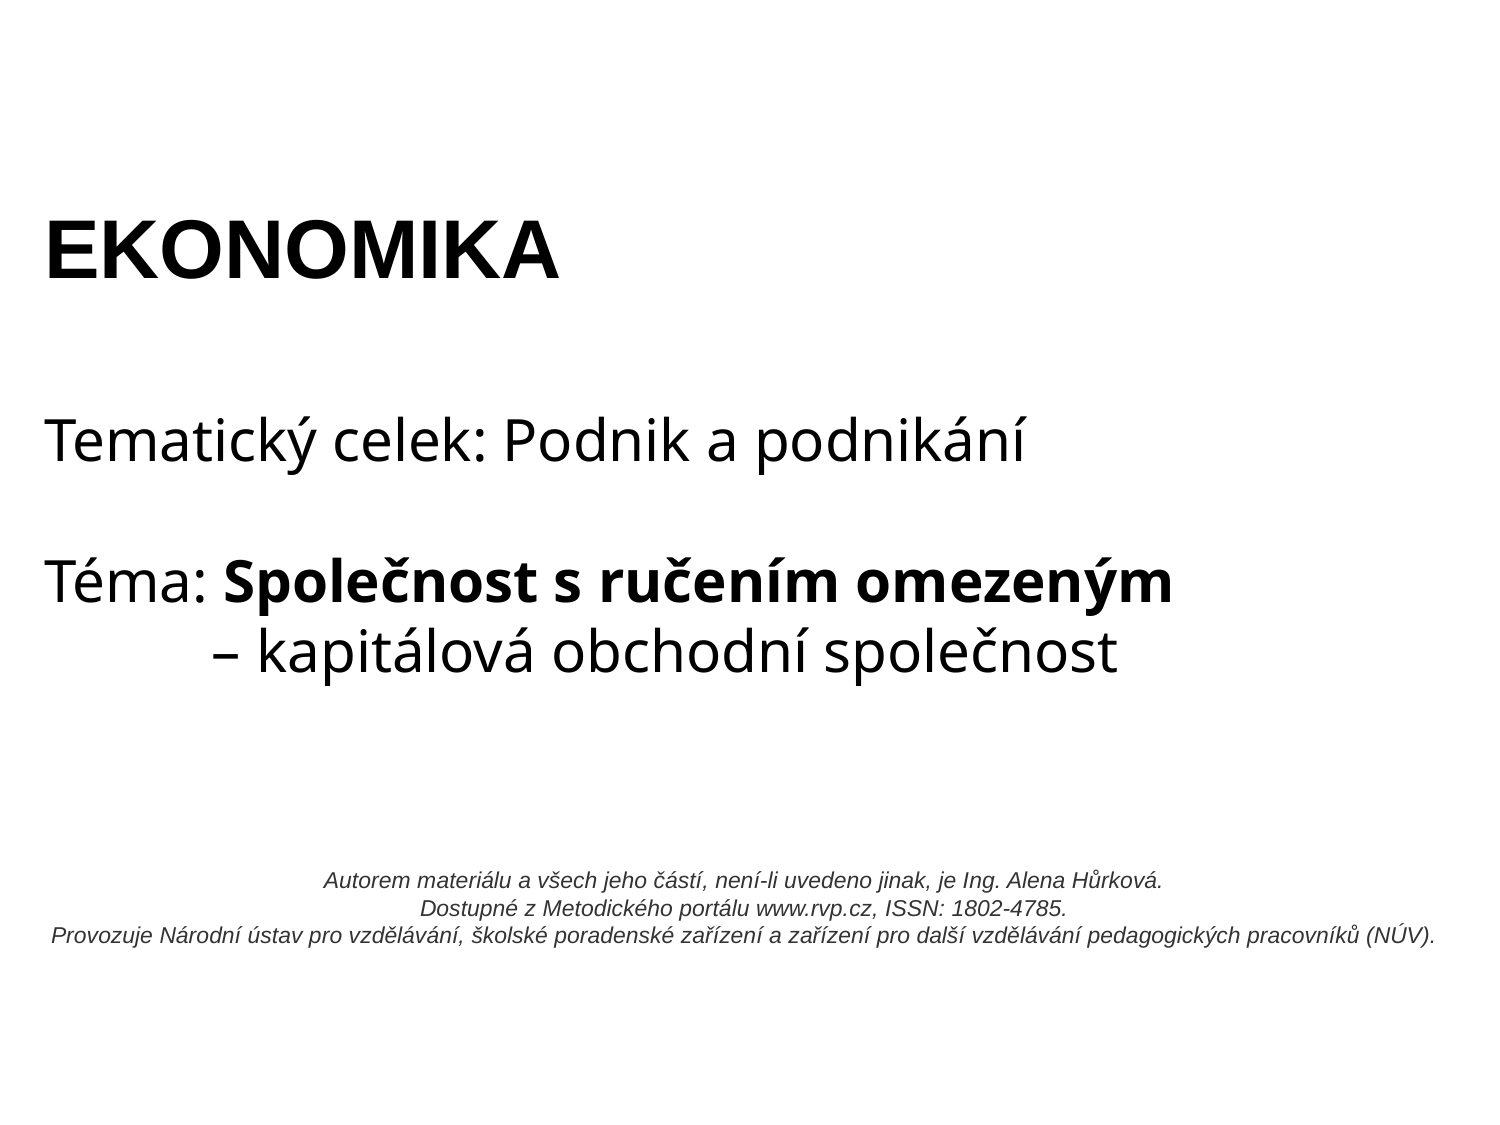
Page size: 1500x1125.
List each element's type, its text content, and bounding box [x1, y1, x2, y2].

title EKONOMIKA [29, 101, 1399, 303]
text_box Tematický celek: Podnik a podnikání Téma: Společnost s ručením omezeným – kapitálová obchodní společnost Autorem materiálu a všech jeho částí, není-li uvedeno jinak, je Ing. Alena Hůrková. Dostupné z Metodického portálu www.rvp.cz, ISSN: 1802-4785. Provozuje Národní ústav pro vzdělávání, školské poradenské zařízení a zařízení pro další vzdělávání pedagogických pracovníků (NÚV). [29, 408, 1459, 1125]
